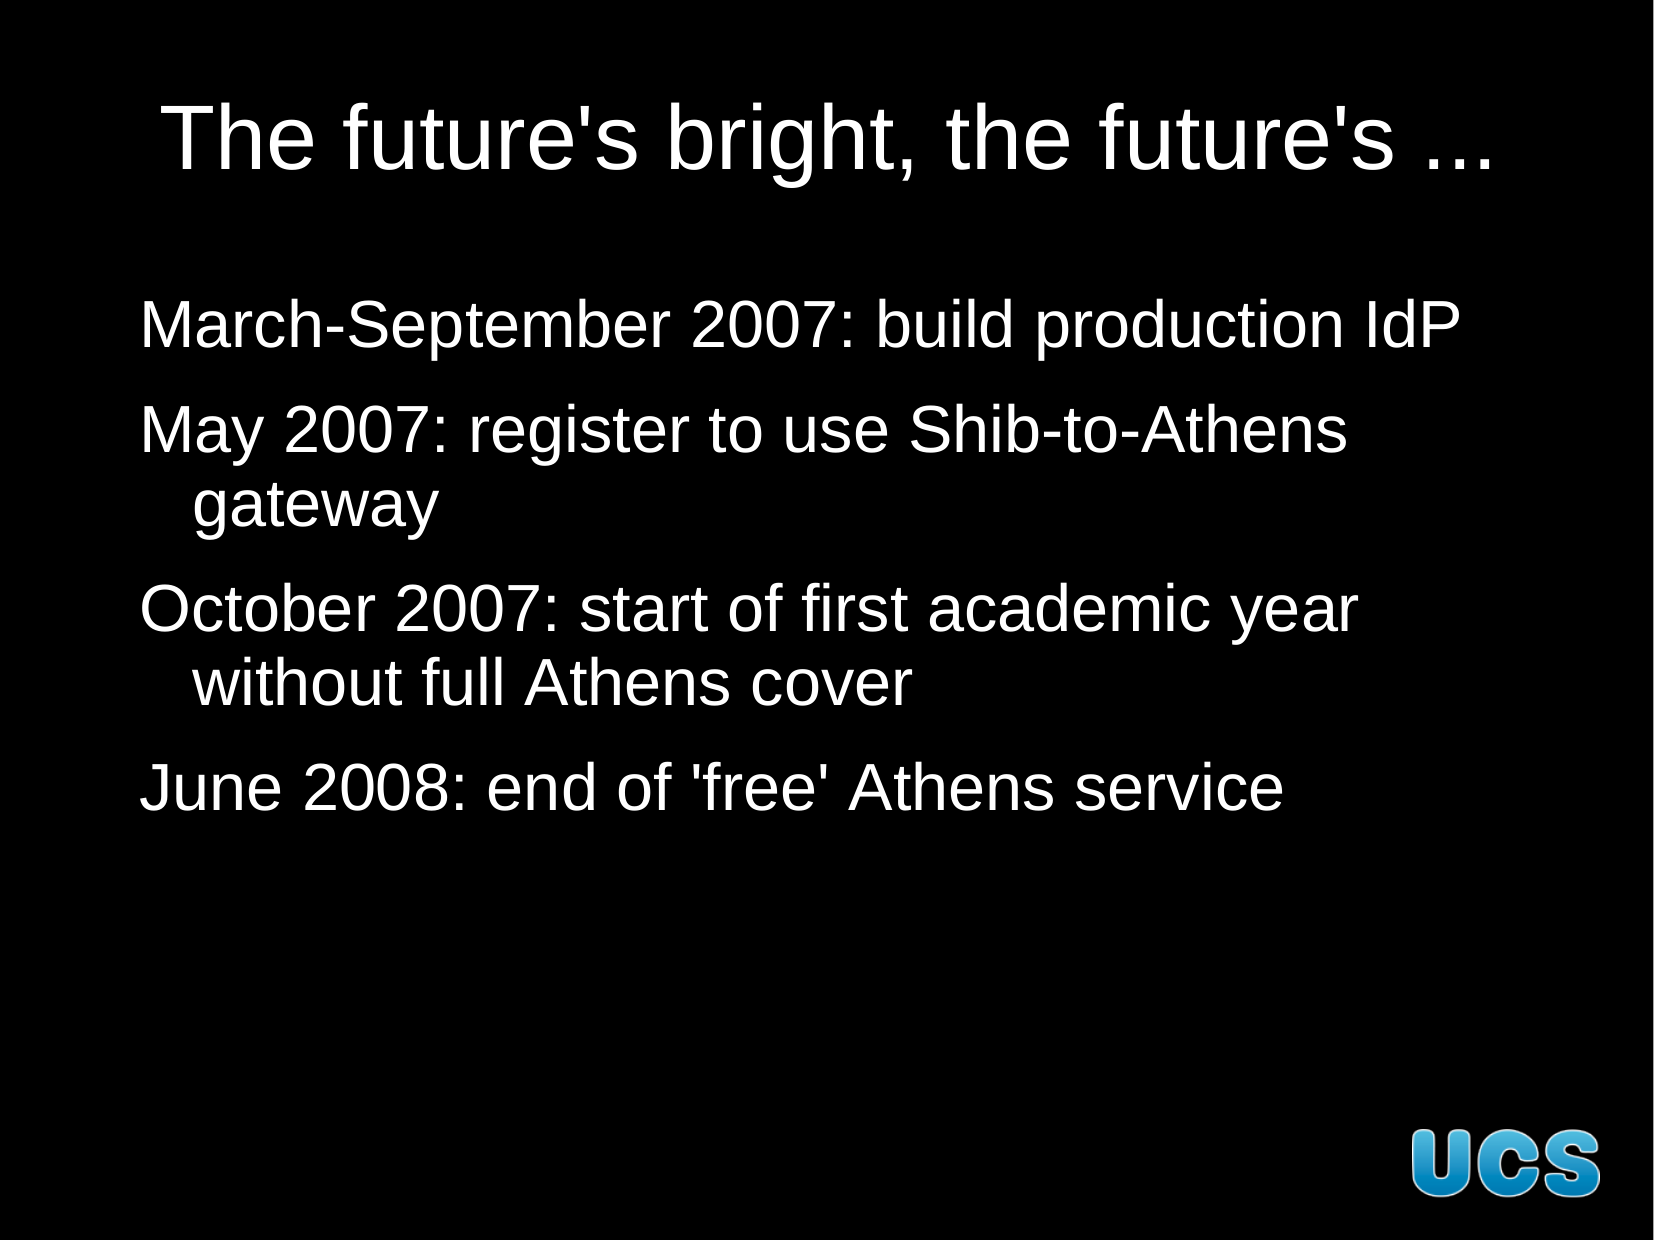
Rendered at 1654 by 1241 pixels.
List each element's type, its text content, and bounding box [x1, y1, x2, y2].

list March-September 2007: build production IdP May 2007: register to use Shib-to-Athens gateway October 2007: start of first academic year without full Athens cover June 2008: end of 'free' Athens service [121, 287, 1534, 1191]
picture [1412, 1129, 1600, 1199]
title The future's bright, the future's ... [123, 34, 1536, 242]
